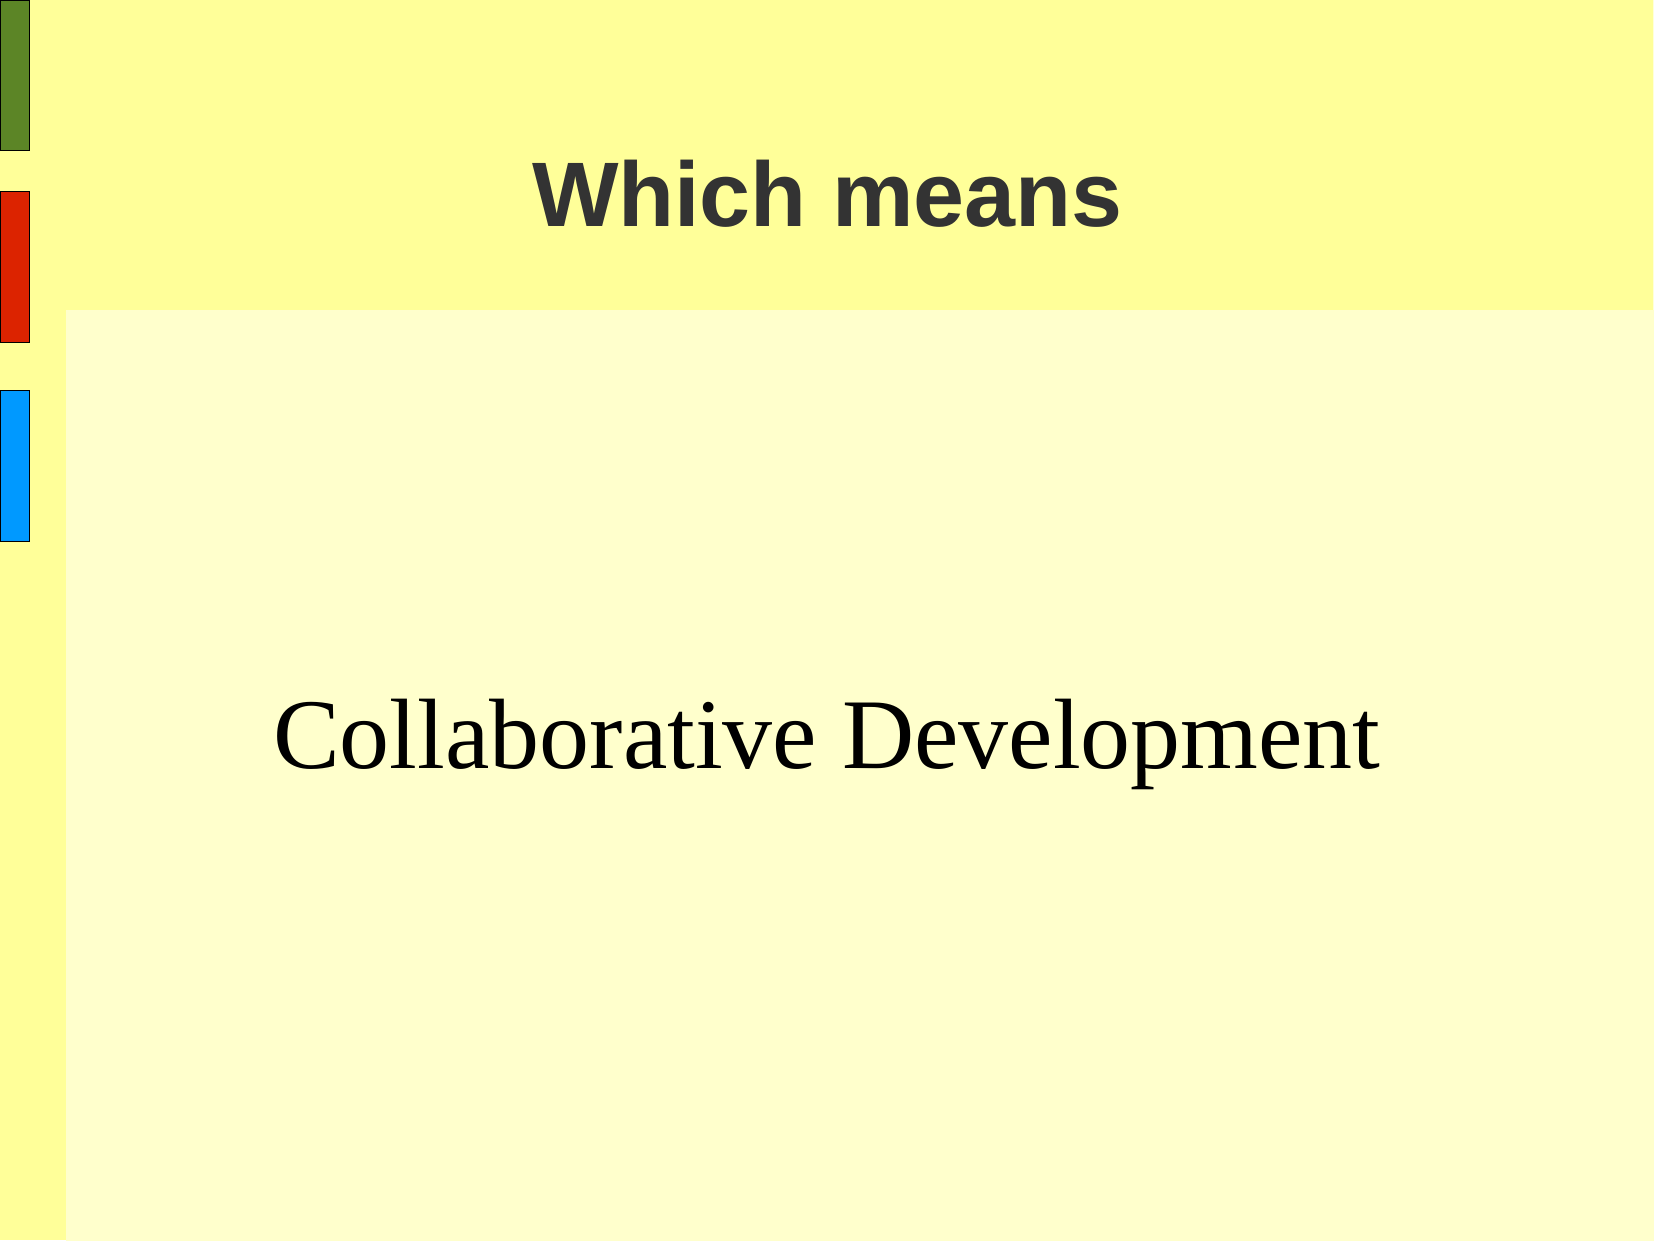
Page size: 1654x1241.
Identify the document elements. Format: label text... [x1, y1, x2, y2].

subtitle Collaborative Development [121, 344, 1534, 1127]
title Which means [121, 91, 1534, 299]
